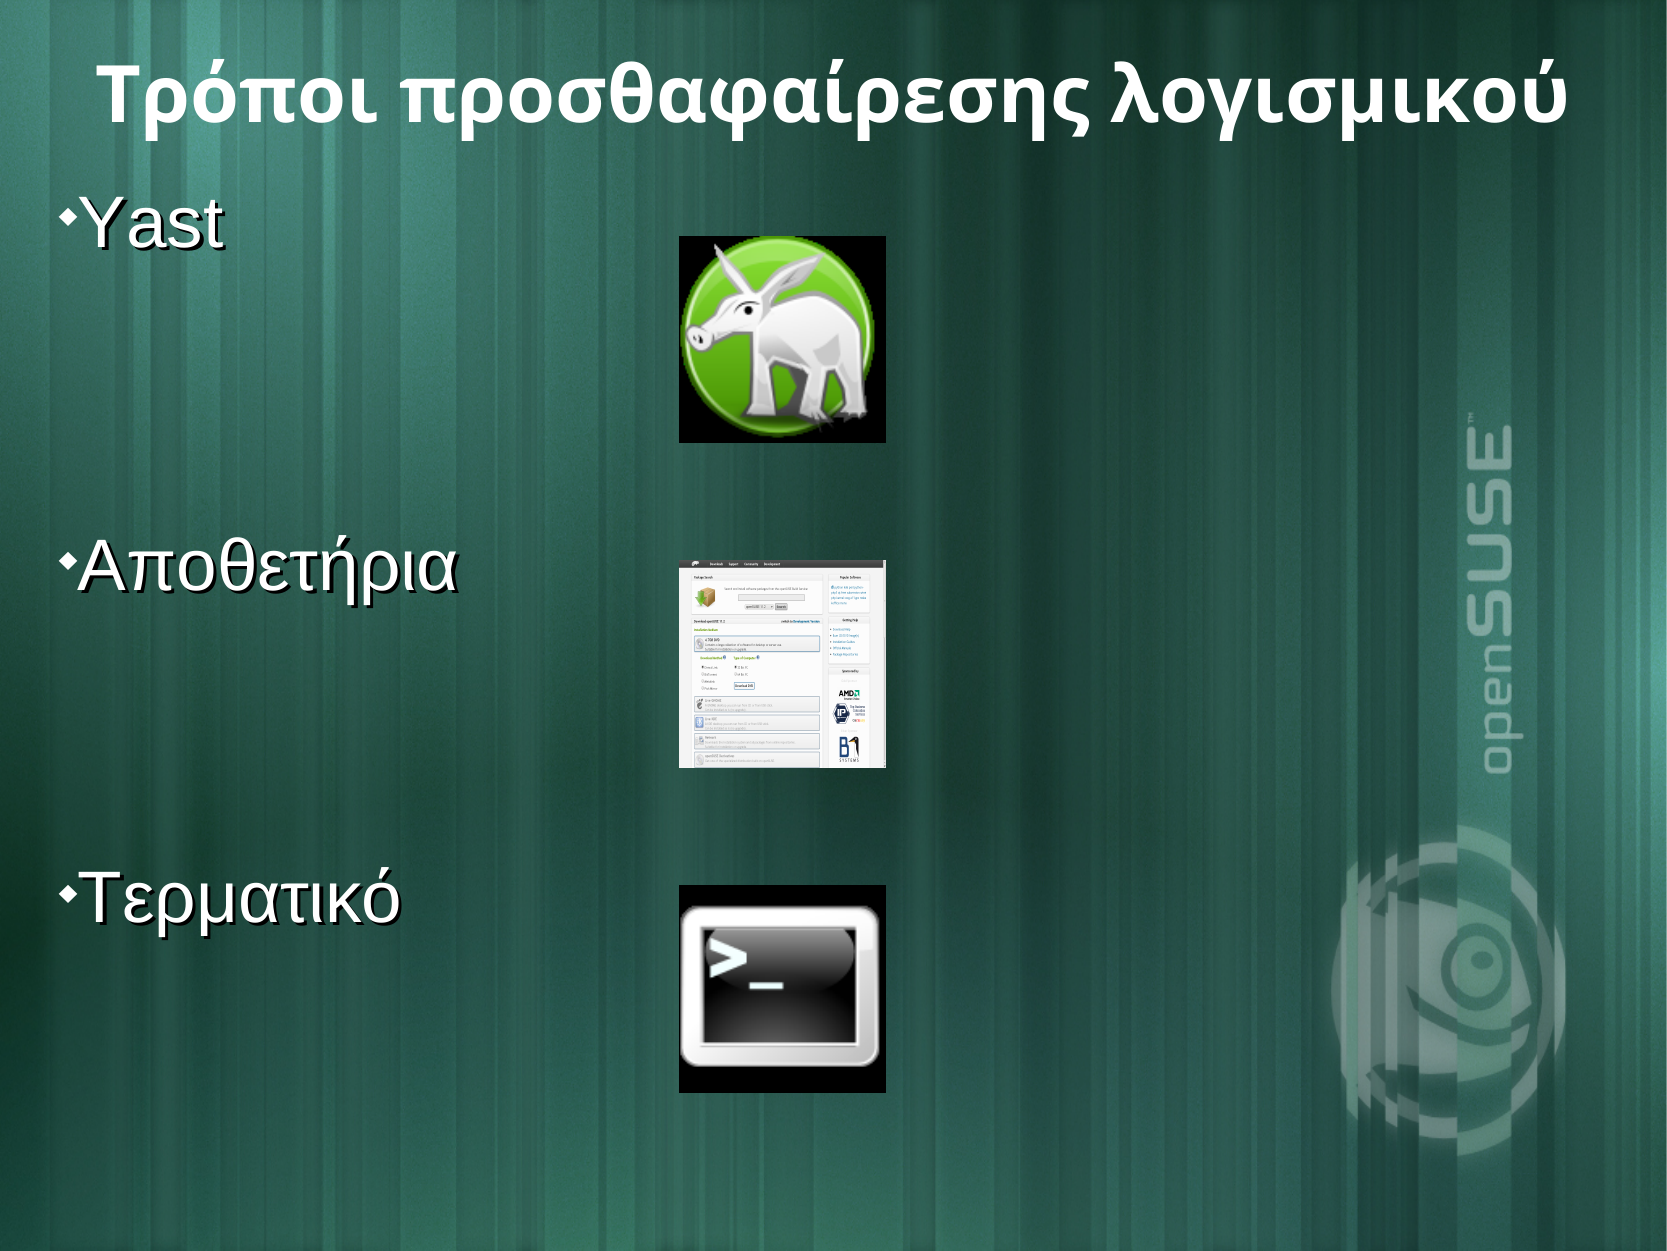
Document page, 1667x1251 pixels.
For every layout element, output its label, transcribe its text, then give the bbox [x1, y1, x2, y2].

title Τρόποι προσθαφαίρεσης λογισμικού [40, 50, 1627, 201]
picture [0, 0, 1667, 1251]
list Υast Αποθετήρια Τερματικό [59, 177, 1329, 1211]
